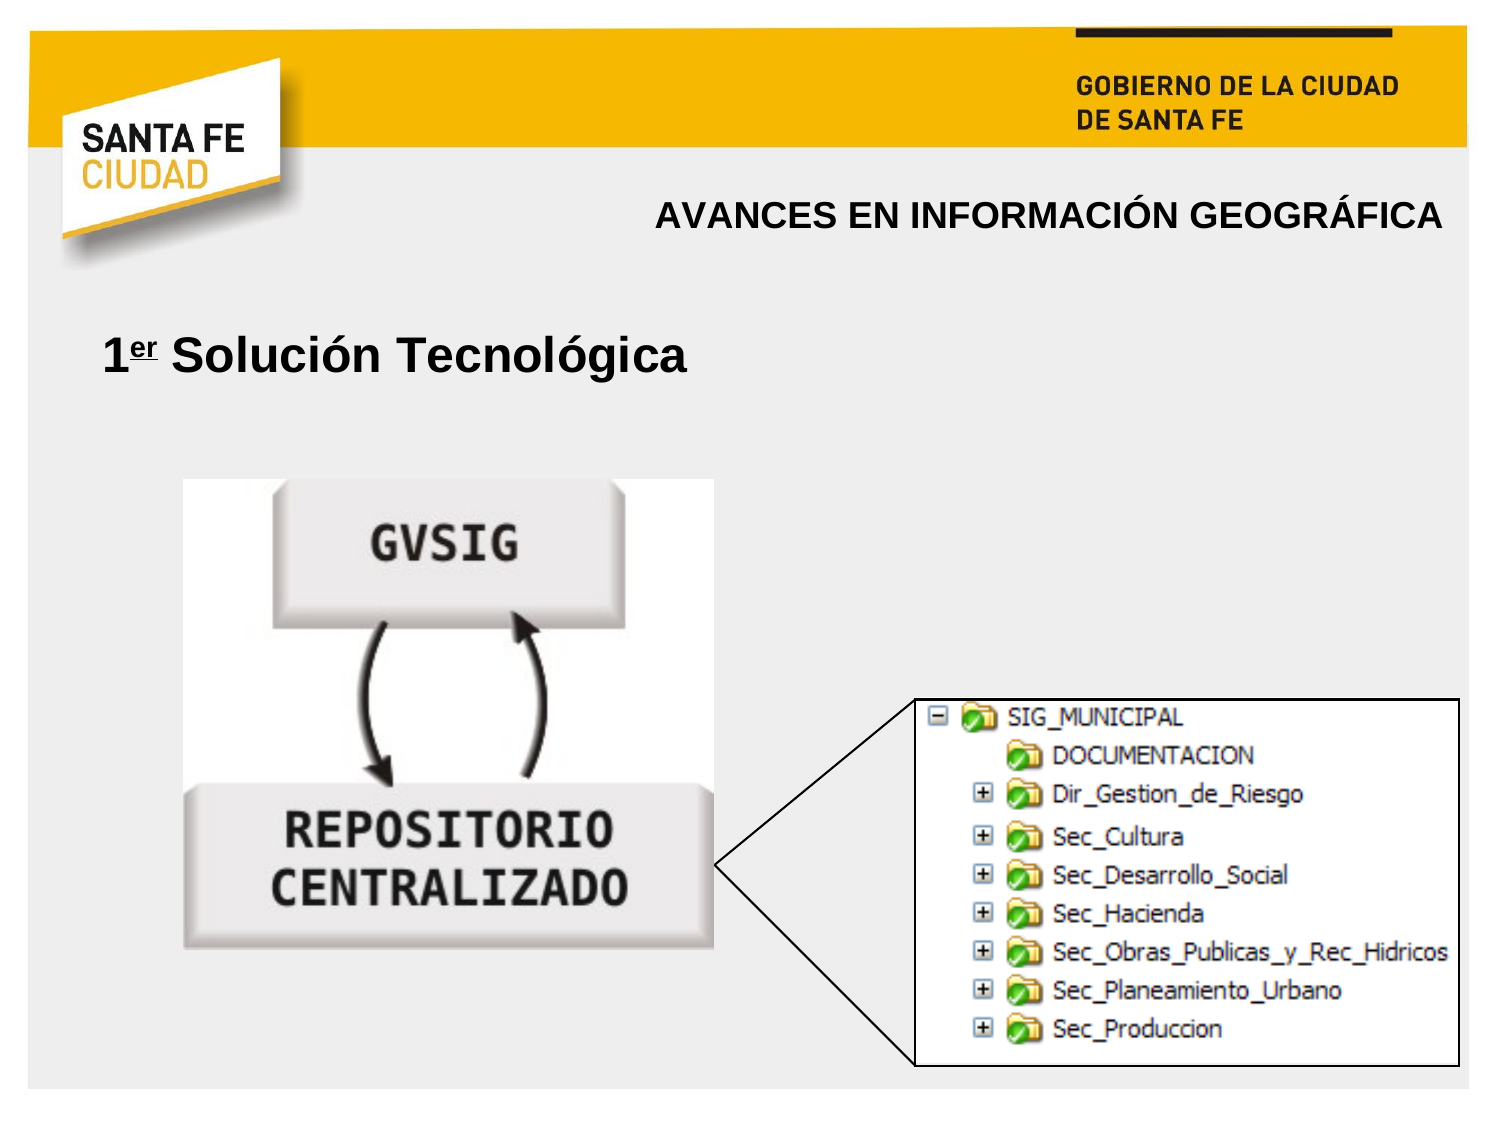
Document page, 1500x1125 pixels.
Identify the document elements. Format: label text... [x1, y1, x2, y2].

text_box AVANCES EN INFORMACIÓN GEOGRÁFICA [537, 183, 1459, 244]
picture [0, 1, 1500, 1124]
text_box 1er Solución Tecnológica [87, 314, 1163, 390]
